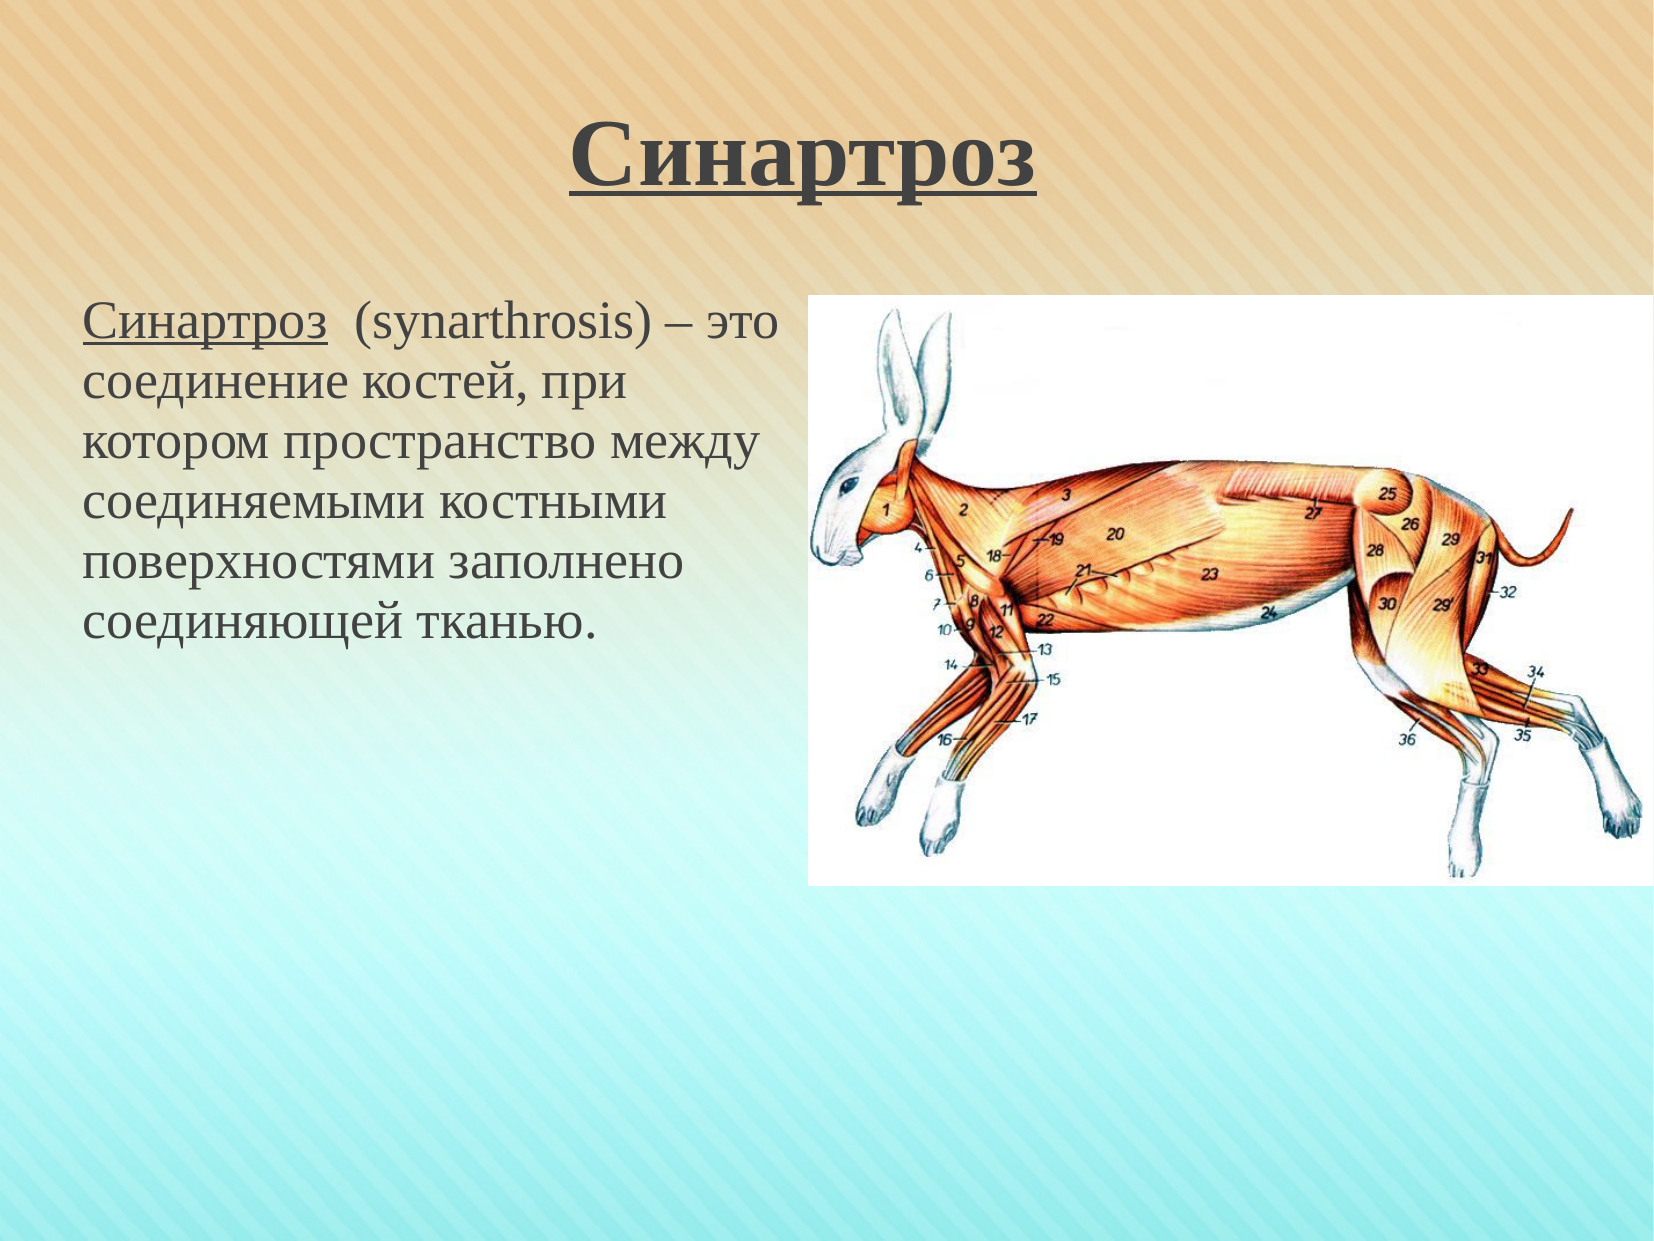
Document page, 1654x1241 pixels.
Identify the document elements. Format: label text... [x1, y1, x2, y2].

picture [0, 0, 1654, 1241]
title Синартроз [82, 49, 1571, 257]
list Синартроз (synarthrosis) – это соединение костей, при котором пространство между соединяемыми костными поверхностями заполнено соединяющей тканью. [82, 290, 809, 1109]
